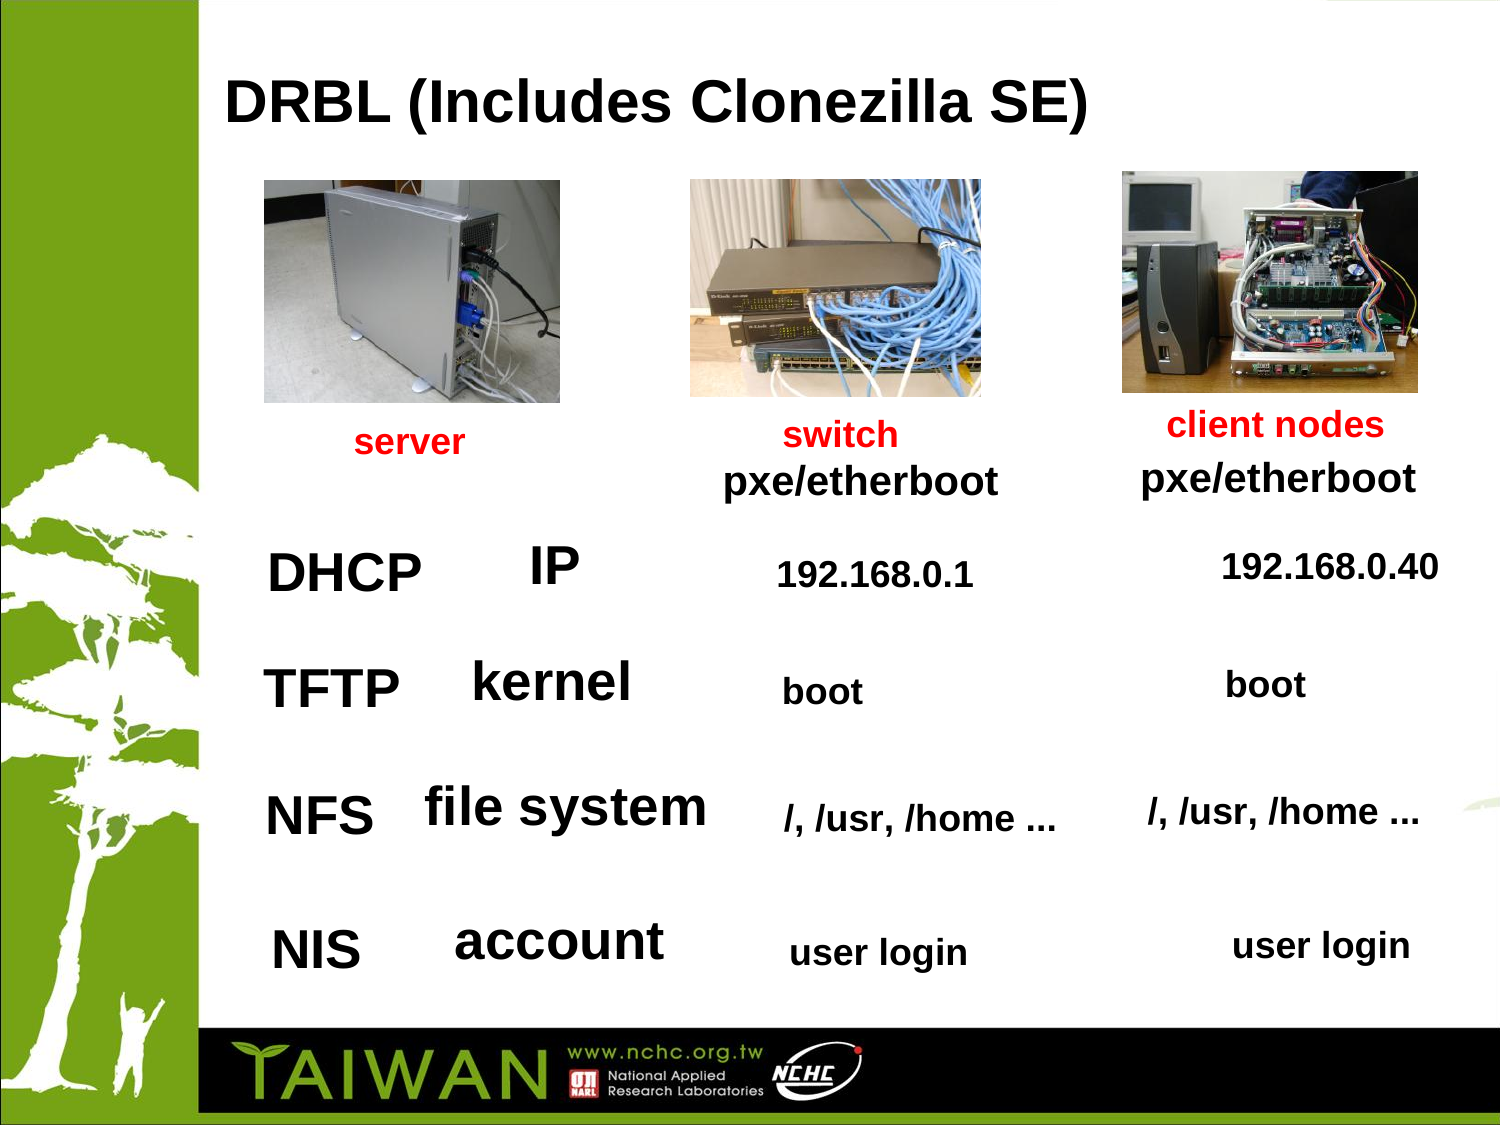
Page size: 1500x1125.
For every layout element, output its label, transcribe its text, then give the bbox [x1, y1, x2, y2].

text_box pxe/etherboot [707, 450, 1014, 827]
text_box 192.168.0.40 [1206, 538, 1461, 606]
text_box DHCP [252, 534, 438, 619]
text_box boot [1209, 656, 1322, 724]
text_box NIS [256, 911, 378, 996]
text_box /, /usr, /home ... [1132, 783, 1500, 850]
text_box boot [767, 663, 879, 731]
text_box switch [767, 405, 916, 473]
text_box client nodes [1151, 395, 1401, 463]
text_box pxe/etherboot [1125, 446, 1432, 520]
text_box /, /usr, /home ... [768, 790, 1137, 858]
text_box 192.168.0.1 [761, 545, 998, 613]
text_box user login [774, 924, 992, 992]
title DRBL (Includes Clonezilla SE) [224, 67, 1282, 136]
text_box TFTP [249, 650, 416, 736]
picture [0, 0, 1500, 1125]
text_box server [338, 413, 480, 481]
text_box NFS [251, 777, 391, 862]
text_box user login [1217, 917, 1435, 984]
